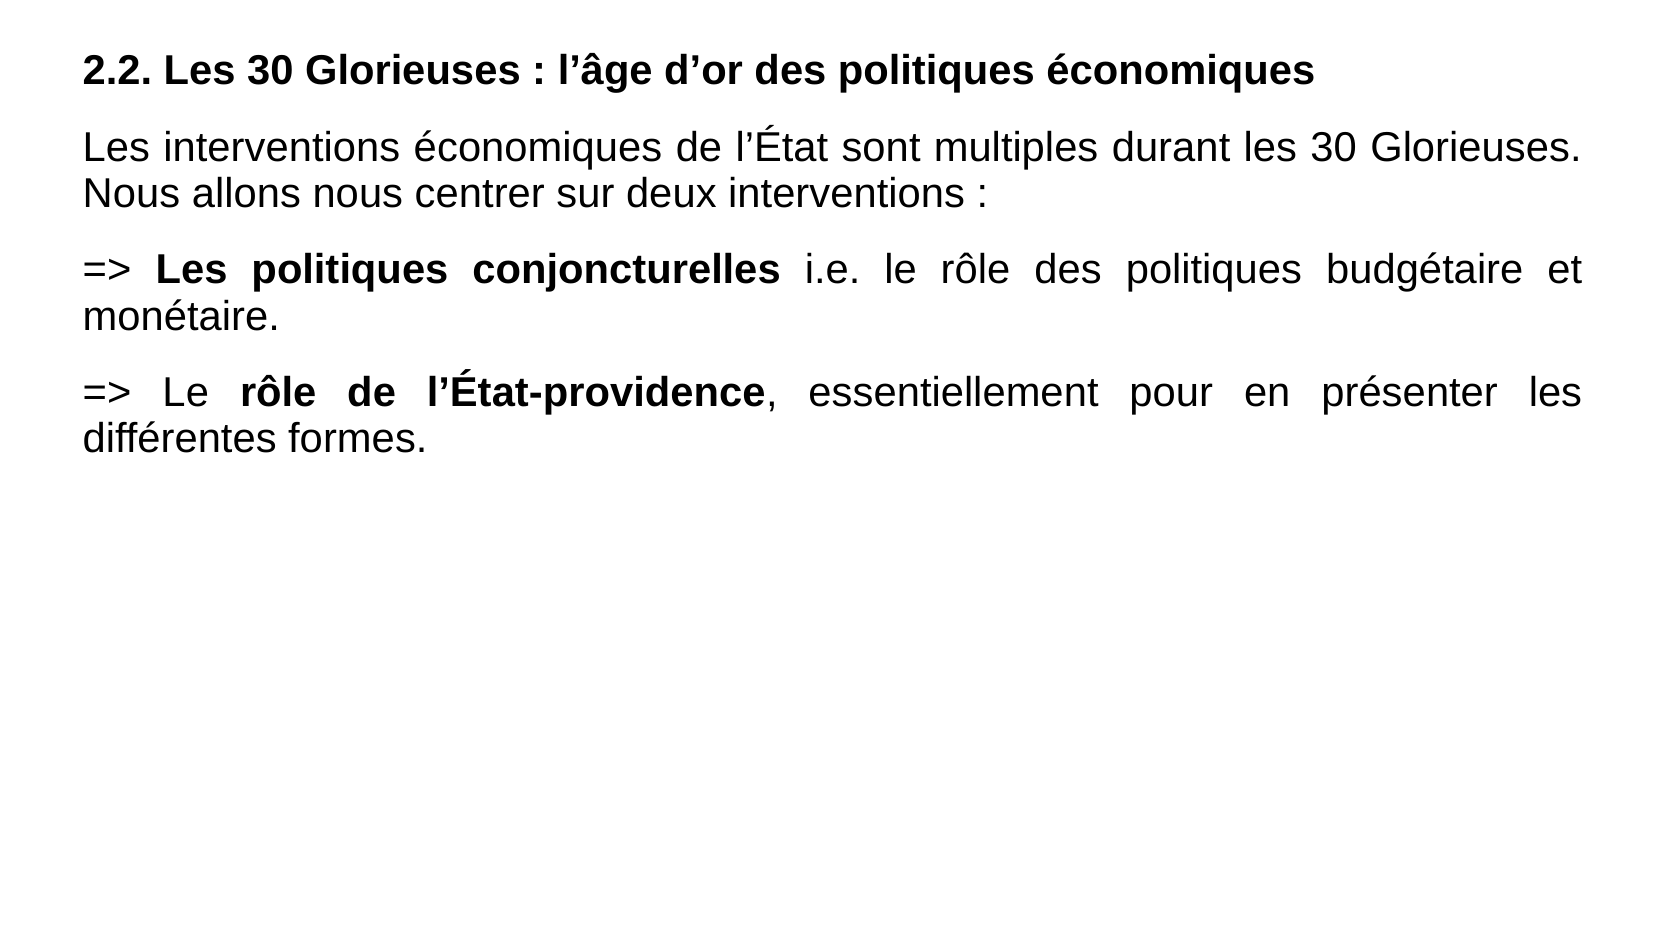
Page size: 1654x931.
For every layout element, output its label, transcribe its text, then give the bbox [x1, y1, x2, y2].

list 2.2. Les 30 Glorieuses : l’âge d’or des politiques économiques Les interventions économiques de l’État sont multiples durant les 30 Glorieuses. Nous allons nous centrer sur deux interventions : => Les politiques conjoncturelles i.e. le rôle des politiques budgétaire et monétaire. => Le rôle de l’État-providence, essentiellement pour en présenter les différentes formes. [82, 47, 1583, 875]
